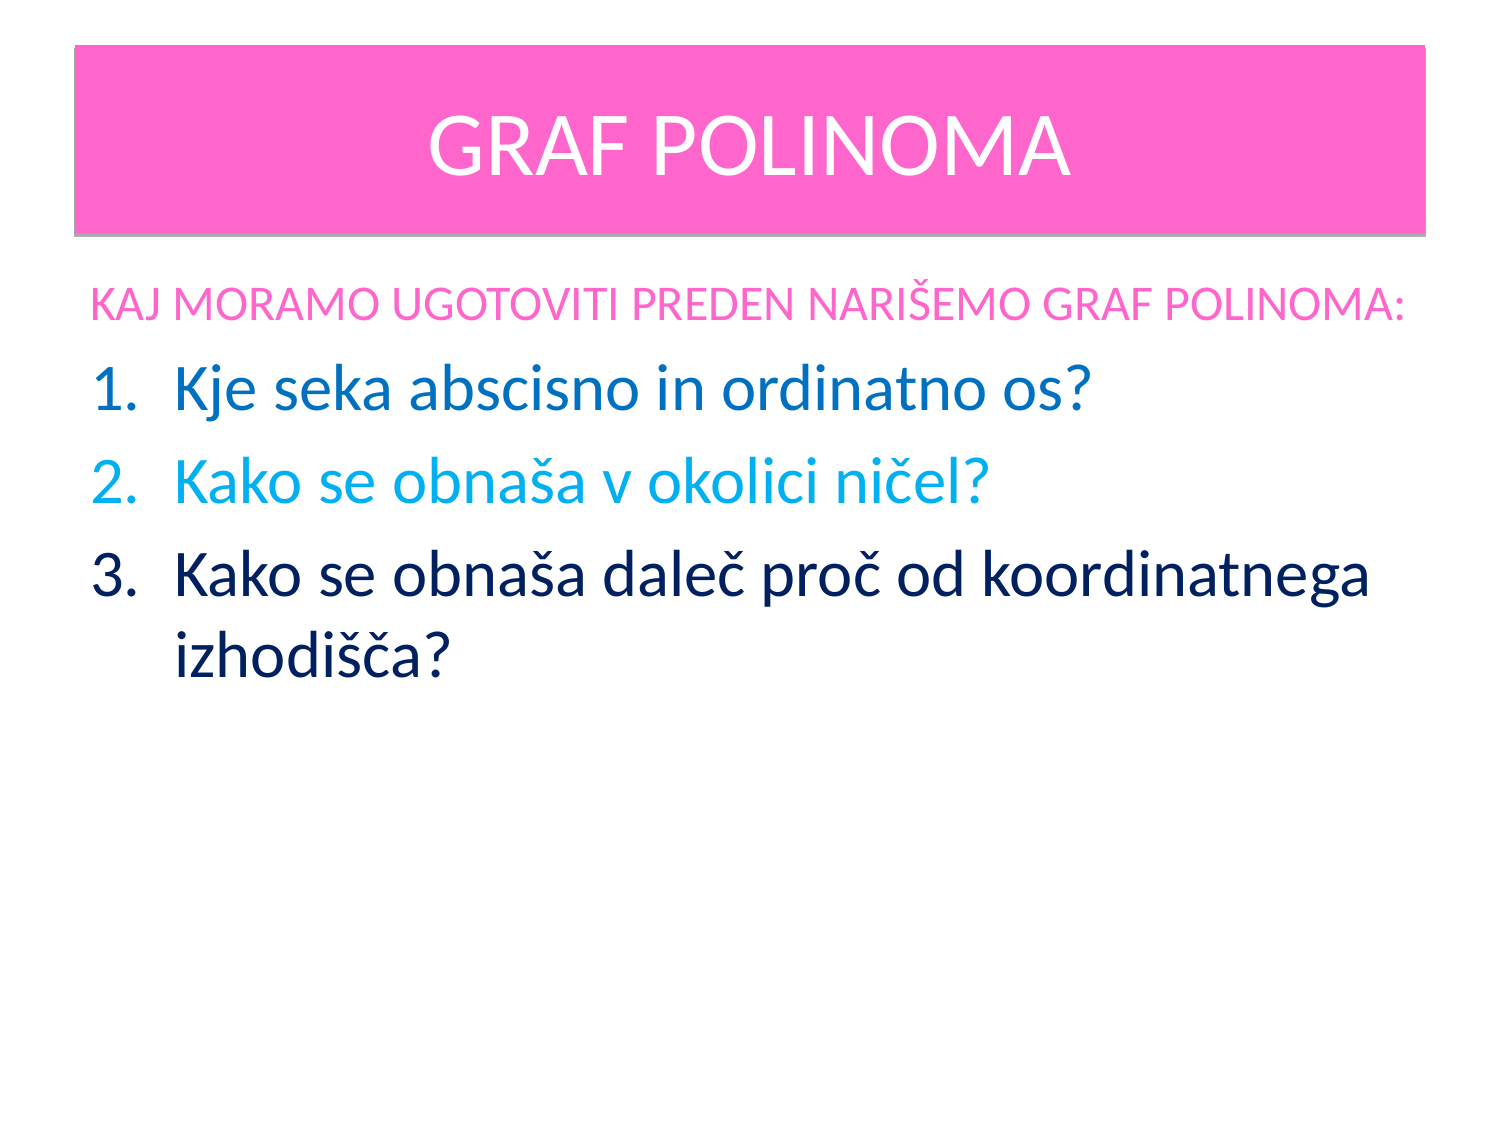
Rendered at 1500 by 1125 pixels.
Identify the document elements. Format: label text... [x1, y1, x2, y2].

title GRAF POLINOMA [75, 45, 1425, 233]
list KAJ MORAMO UGOTOVITI PREDEN NARIŠEMO GRAF POLINOMA: Kje seka abscisno in ordinatno os? Kako se obnaša v okolici ničel? Kako se obnaša daleč proč od koordinatnega izhodišča? [75, 262, 1425, 1005]
